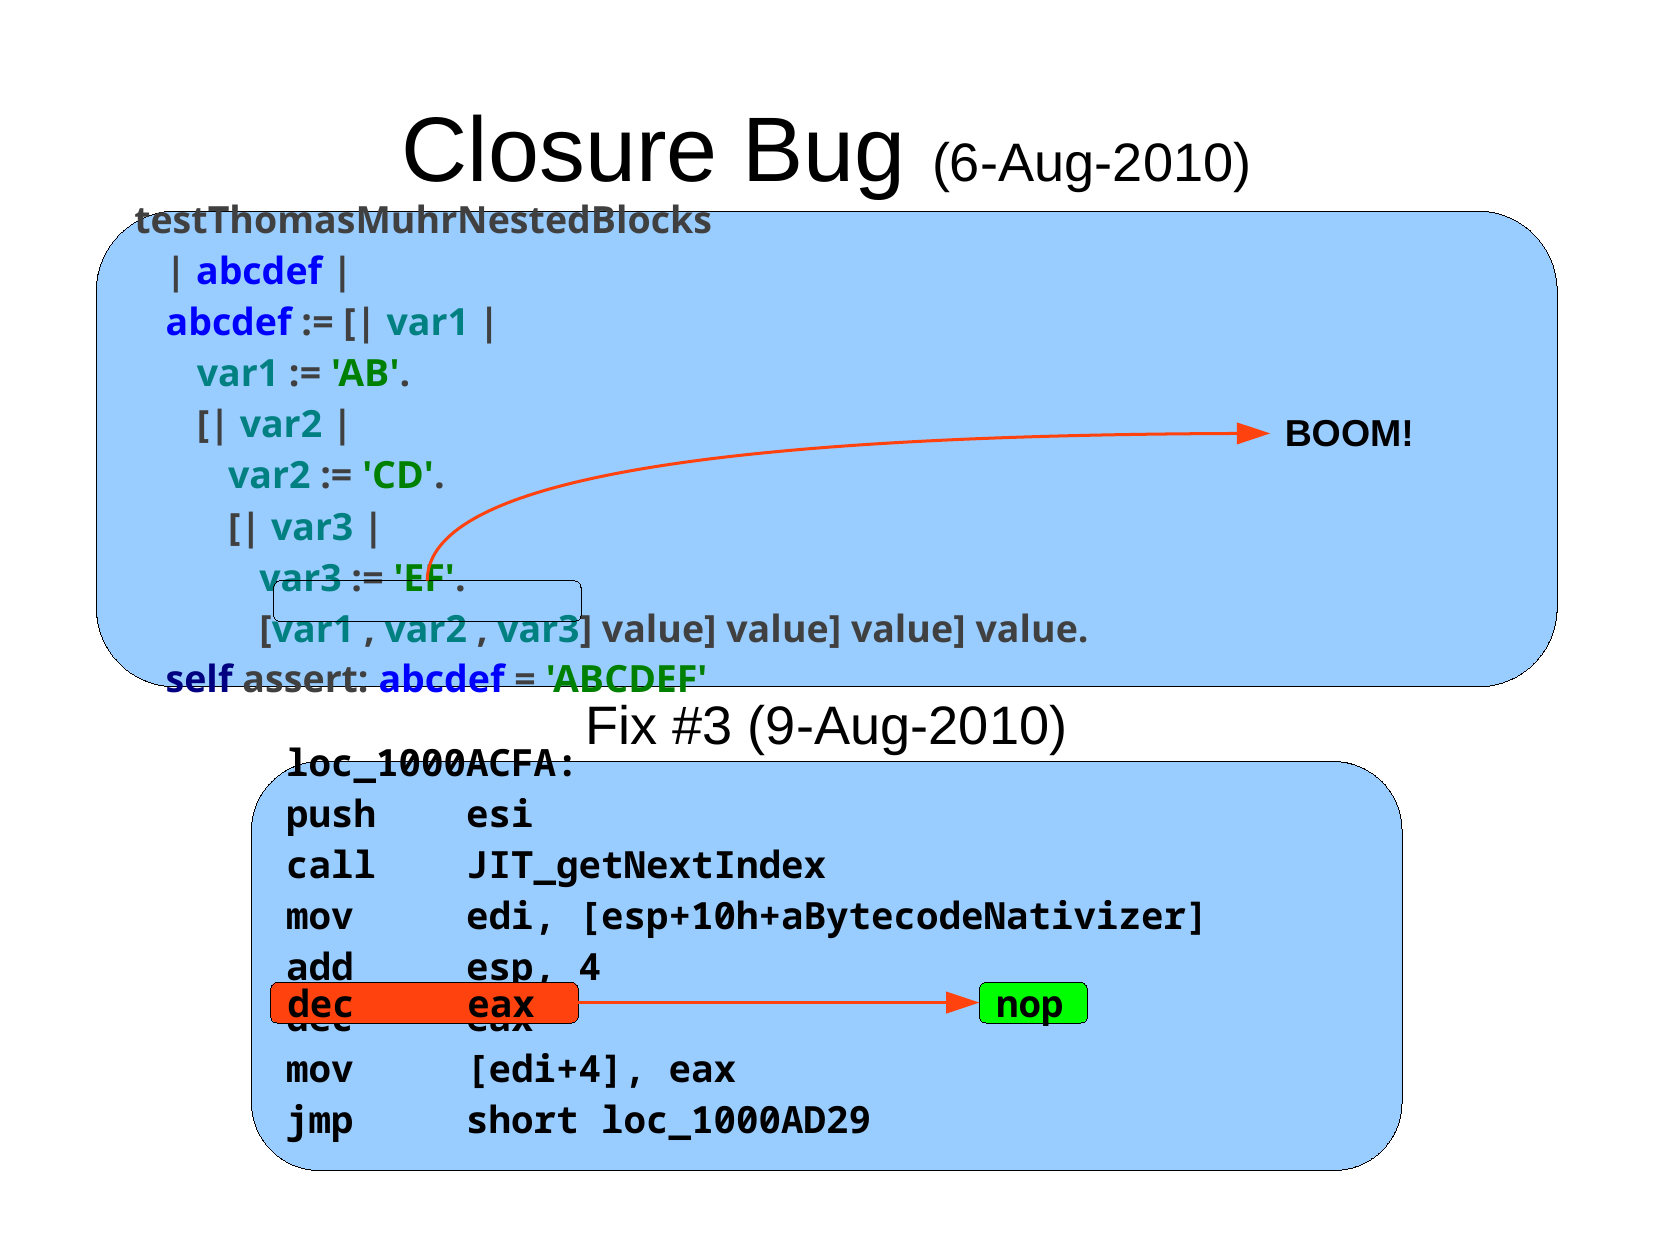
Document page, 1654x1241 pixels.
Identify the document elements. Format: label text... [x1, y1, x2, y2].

text_box nop [1048, 1001, 1056, 1013]
text_box Fix #3 (9-Aug-2010) [548, 688, 1106, 765]
text_box Closure Bug (6-Aug-2010) [143, 91, 1511, 209]
text_box loc_1000ACFA: push esi call JIT_getNextIndex mov edi, [esp+10h+aBytecodeNativizer] add esp, 4 dec eax mov [edi+4], eax jmp short loc_1000AD29 [251, 761, 1403, 1171]
text_box nop [979, 982, 1088, 1024]
text_box dec eax [270, 982, 579, 1024]
text_box BOOM! [1270, 405, 1430, 462]
text_box testThomasMuhrNestedBlocks | abcdef | abcdef := [| var1 | var1 := 'AB'. [| var2 | var2 := 'CD'. [| var3 | var3 := 'EF'. [var1 , var2 , var3] value] value] value] value. self assert: abcdef = 'ABCDEF' [96, 211, 1558, 687]
